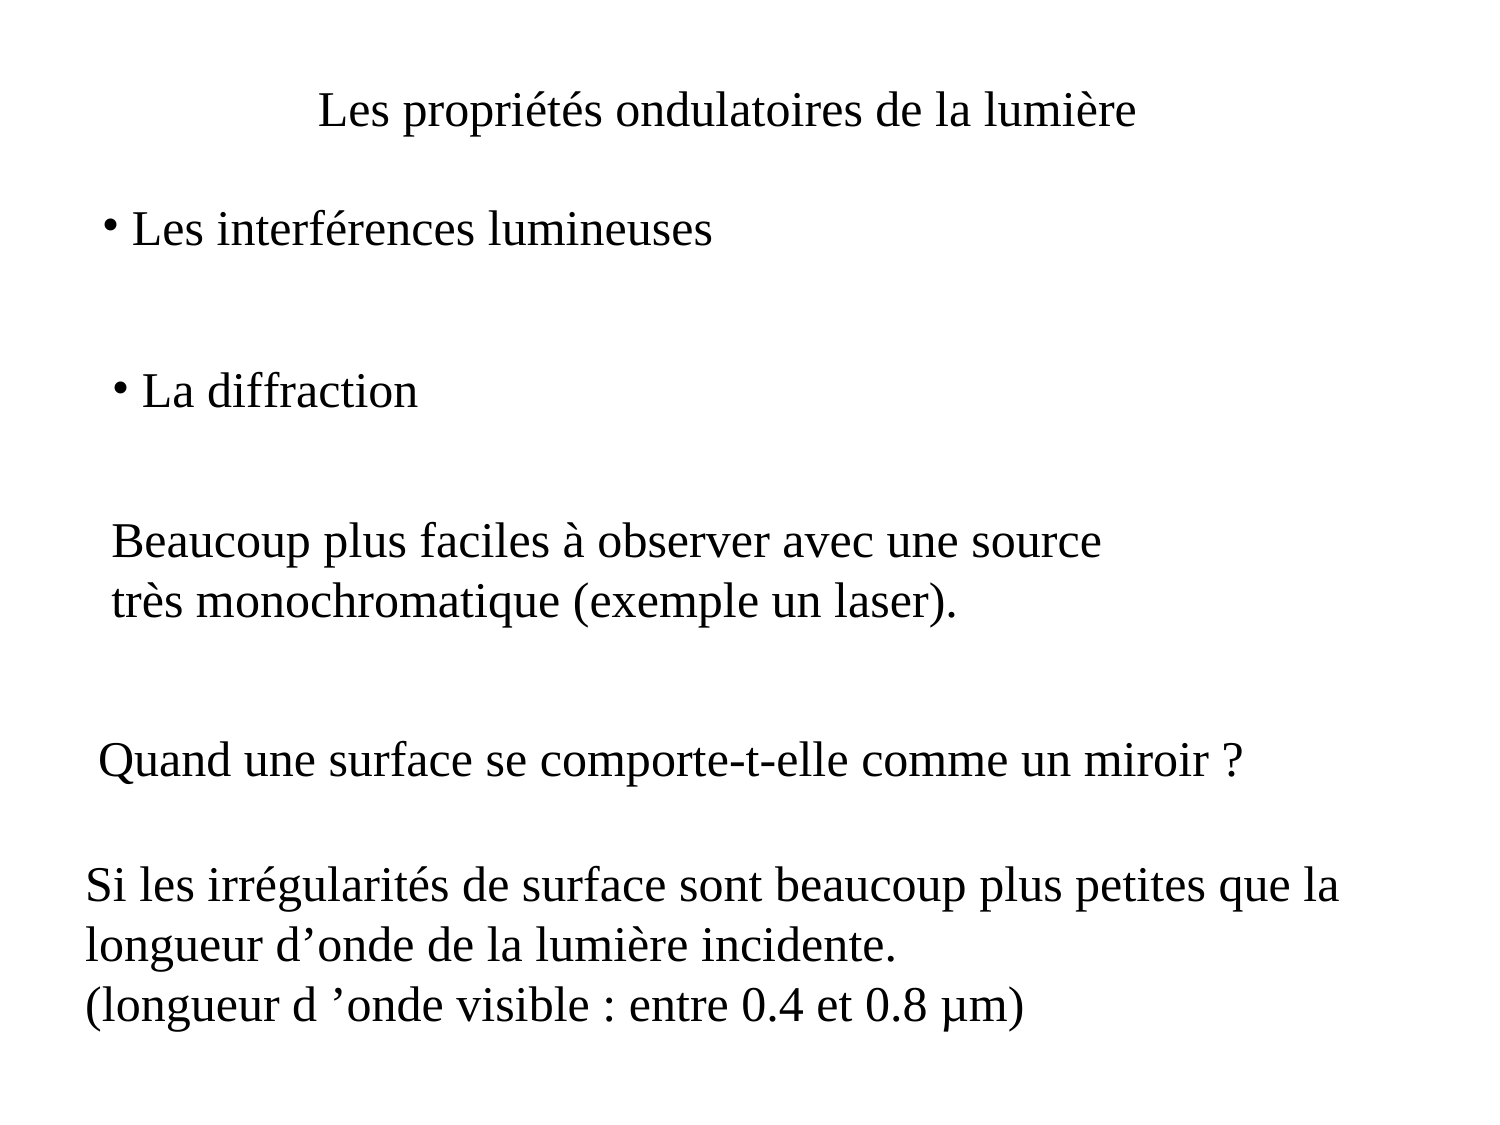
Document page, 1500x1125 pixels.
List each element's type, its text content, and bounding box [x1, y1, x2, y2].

text_box Beaucoup plus faciles à observer avec une source très monochromatique (exemple un laser). [96, 499, 1131, 636]
text_box Quand une surface se comporte-t-elle comme un miroir ? [83, 719, 1260, 795]
text_box Les interférences lumineuses [87, 187, 729, 263]
text_box Les propriétés ondulatoires de la lumière [303, 69, 1153, 145]
text_box Si les irrégularités de surface sont beaucoup plus petites que la longueur d’onde de la lumière incidente. (longueur d ’onde visible : entre 0.4 et 0.8 µm) [70, 844, 1368, 1040]
text_box La diffraction [97, 349, 434, 426]
